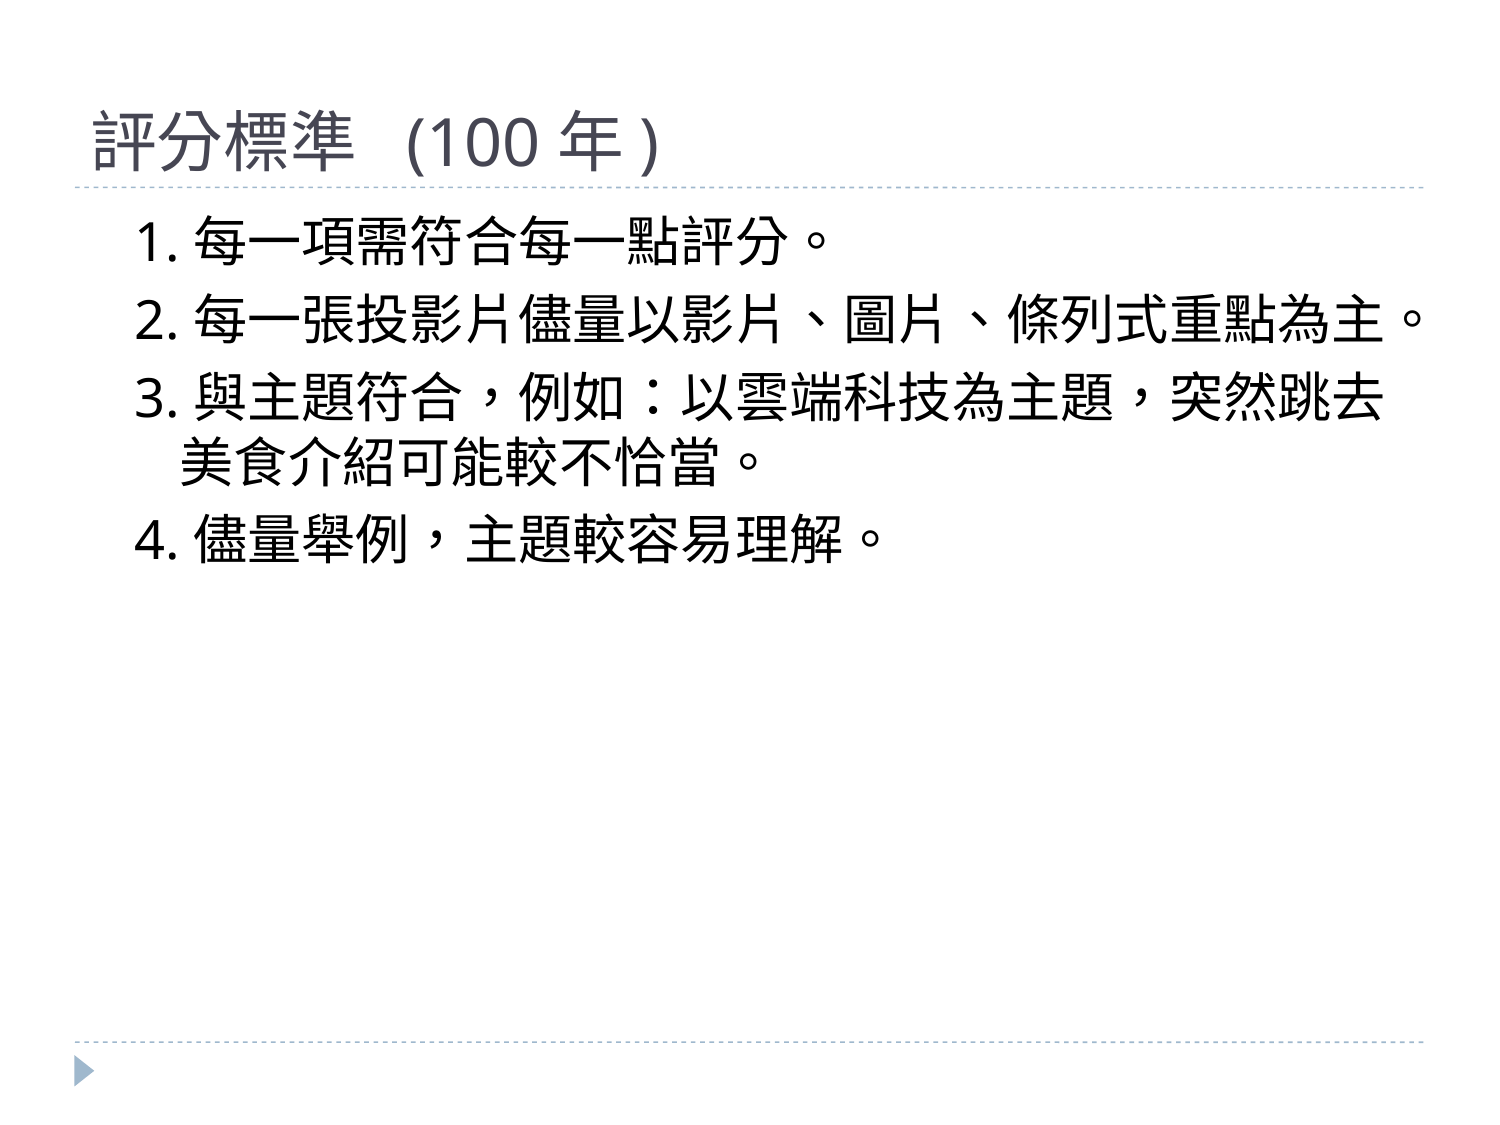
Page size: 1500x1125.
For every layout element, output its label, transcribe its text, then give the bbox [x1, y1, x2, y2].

title 評分標準 (100年) [75, 24, 1426, 188]
list 1.每一項需符合每一點評分。 2.每一張投影片儘量以影片、圖片、條列式重點為主。 3.與主題符合，例如：以雲端科技為主題，突然跳去美食介紹可能較不恰當。 4.儘量舉例，主題較容易理解。 [75, 200, 1426, 1010]
